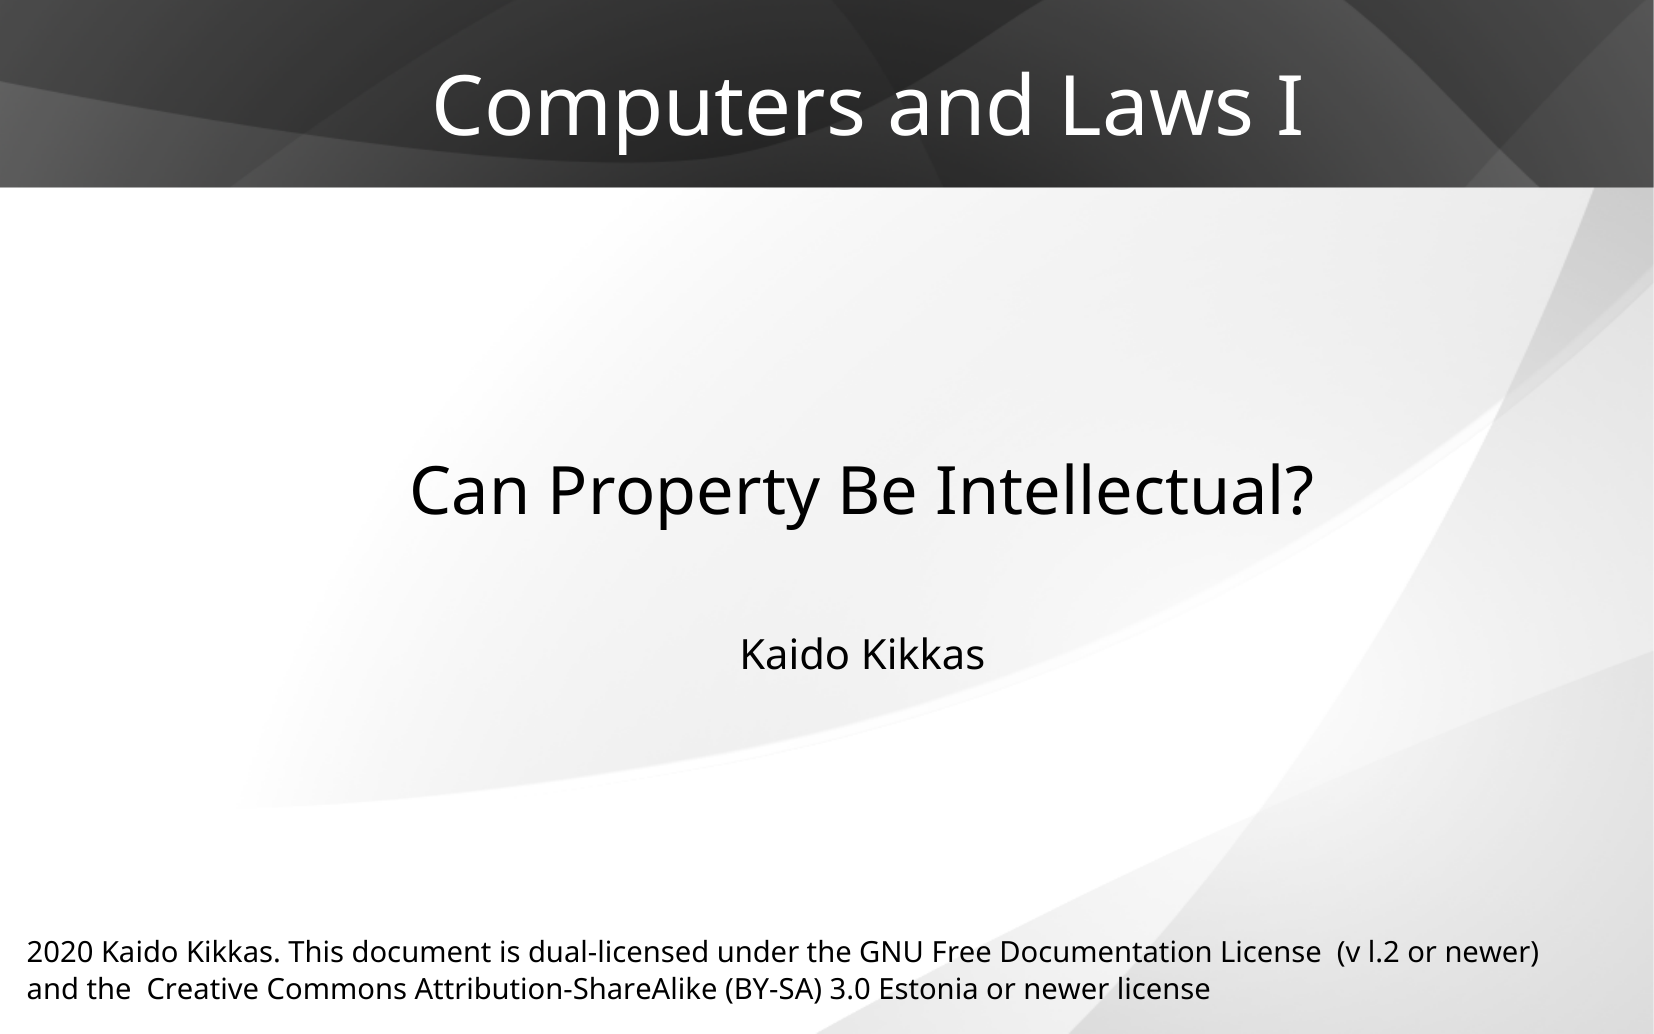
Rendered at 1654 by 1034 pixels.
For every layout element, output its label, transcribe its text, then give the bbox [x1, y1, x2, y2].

text_box 2020 Kaido Kikkas. This document is dual-licensed under the GNU Free Documentation License (v l.2 or newer) and the Creative Commons Attribution-ShareAlike (BY-SA) 3.0 Estonia or newer license [11, 925, 1613, 1016]
picture [0, 0, 1654, 1034]
subtitle Can Property Be Intellectual? Kaido Kikkas [187, 225, 1538, 901]
title Computers and Laws I [124, 0, 1613, 208]
